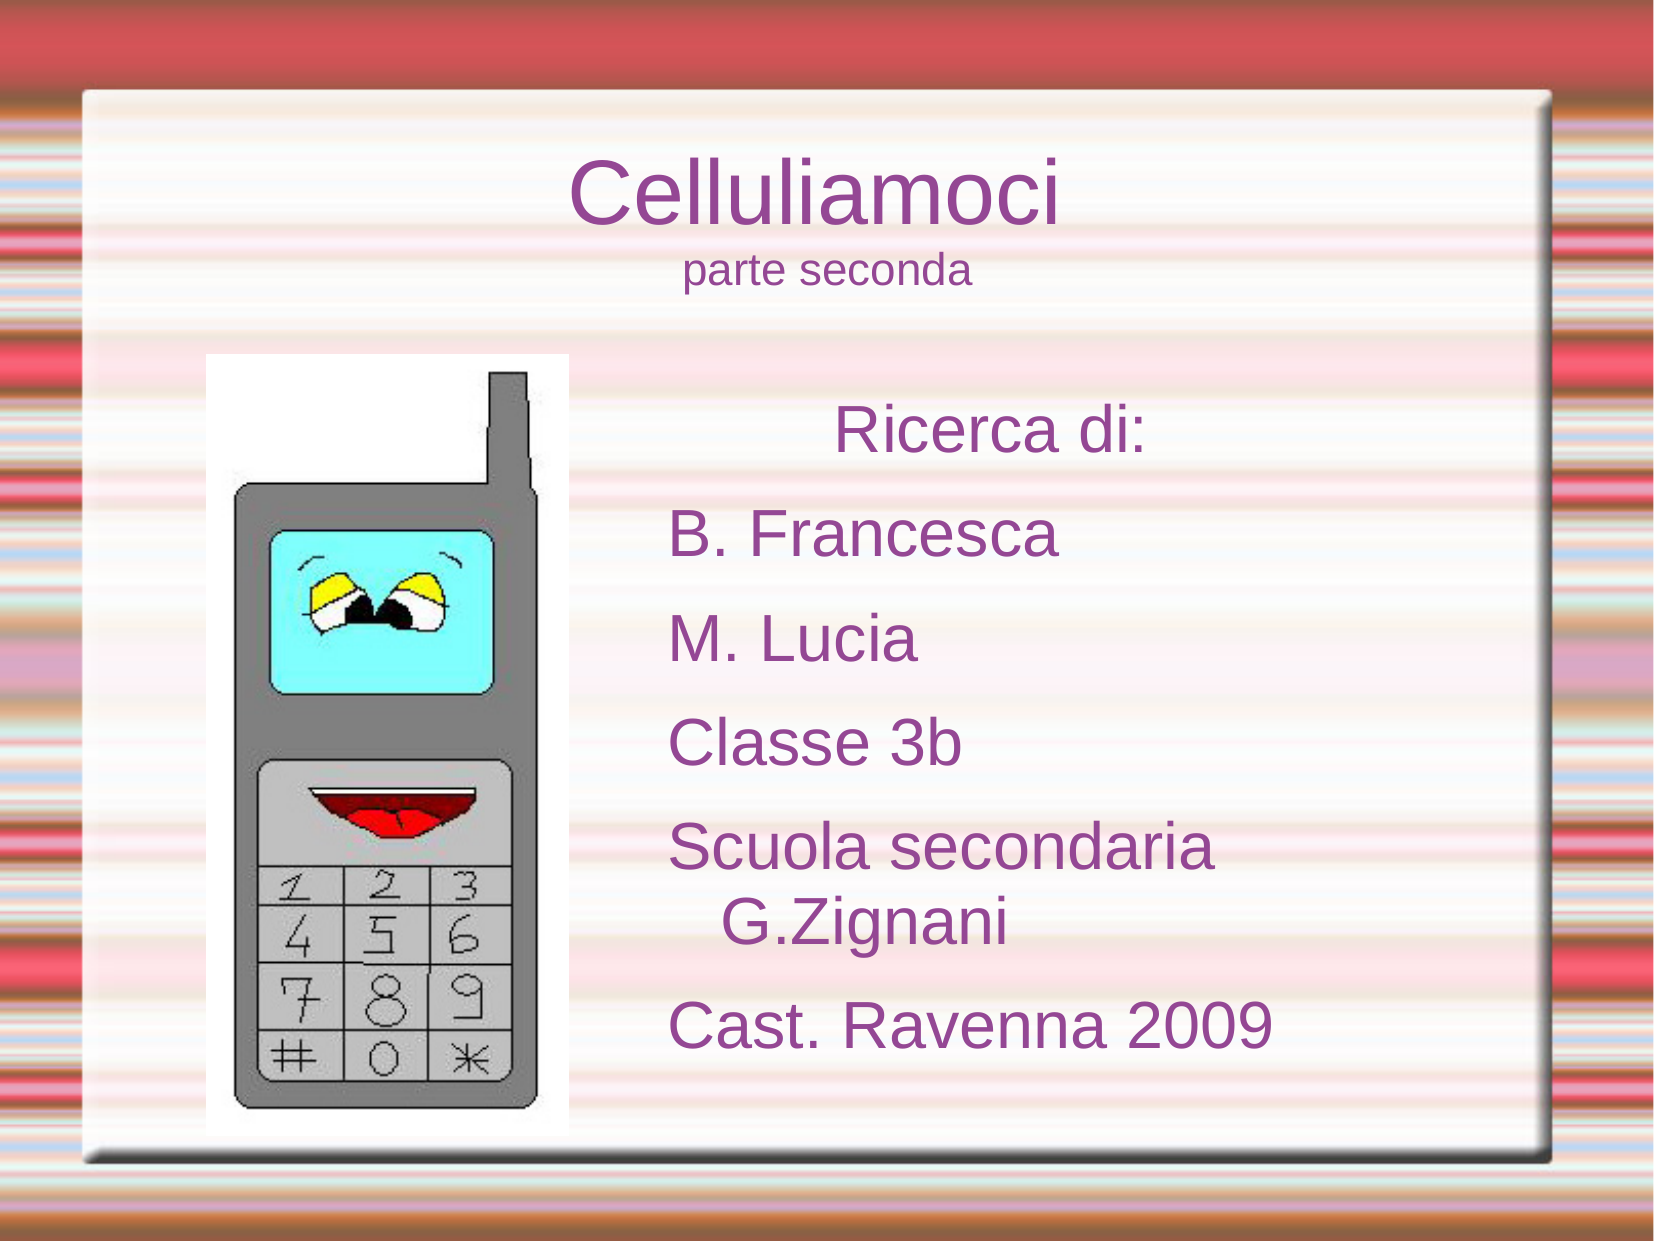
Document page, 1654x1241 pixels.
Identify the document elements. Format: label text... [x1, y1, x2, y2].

picture [0, 0, 1654, 1241]
list Ricerca di: B. Francesca M. Lucia Classe 3b Scuola secondaria G.Zignani Cast. Ravenna 2009 [649, 391, 1506, 1063]
title Celluliamoci parte seconda [121, 114, 1534, 322]
